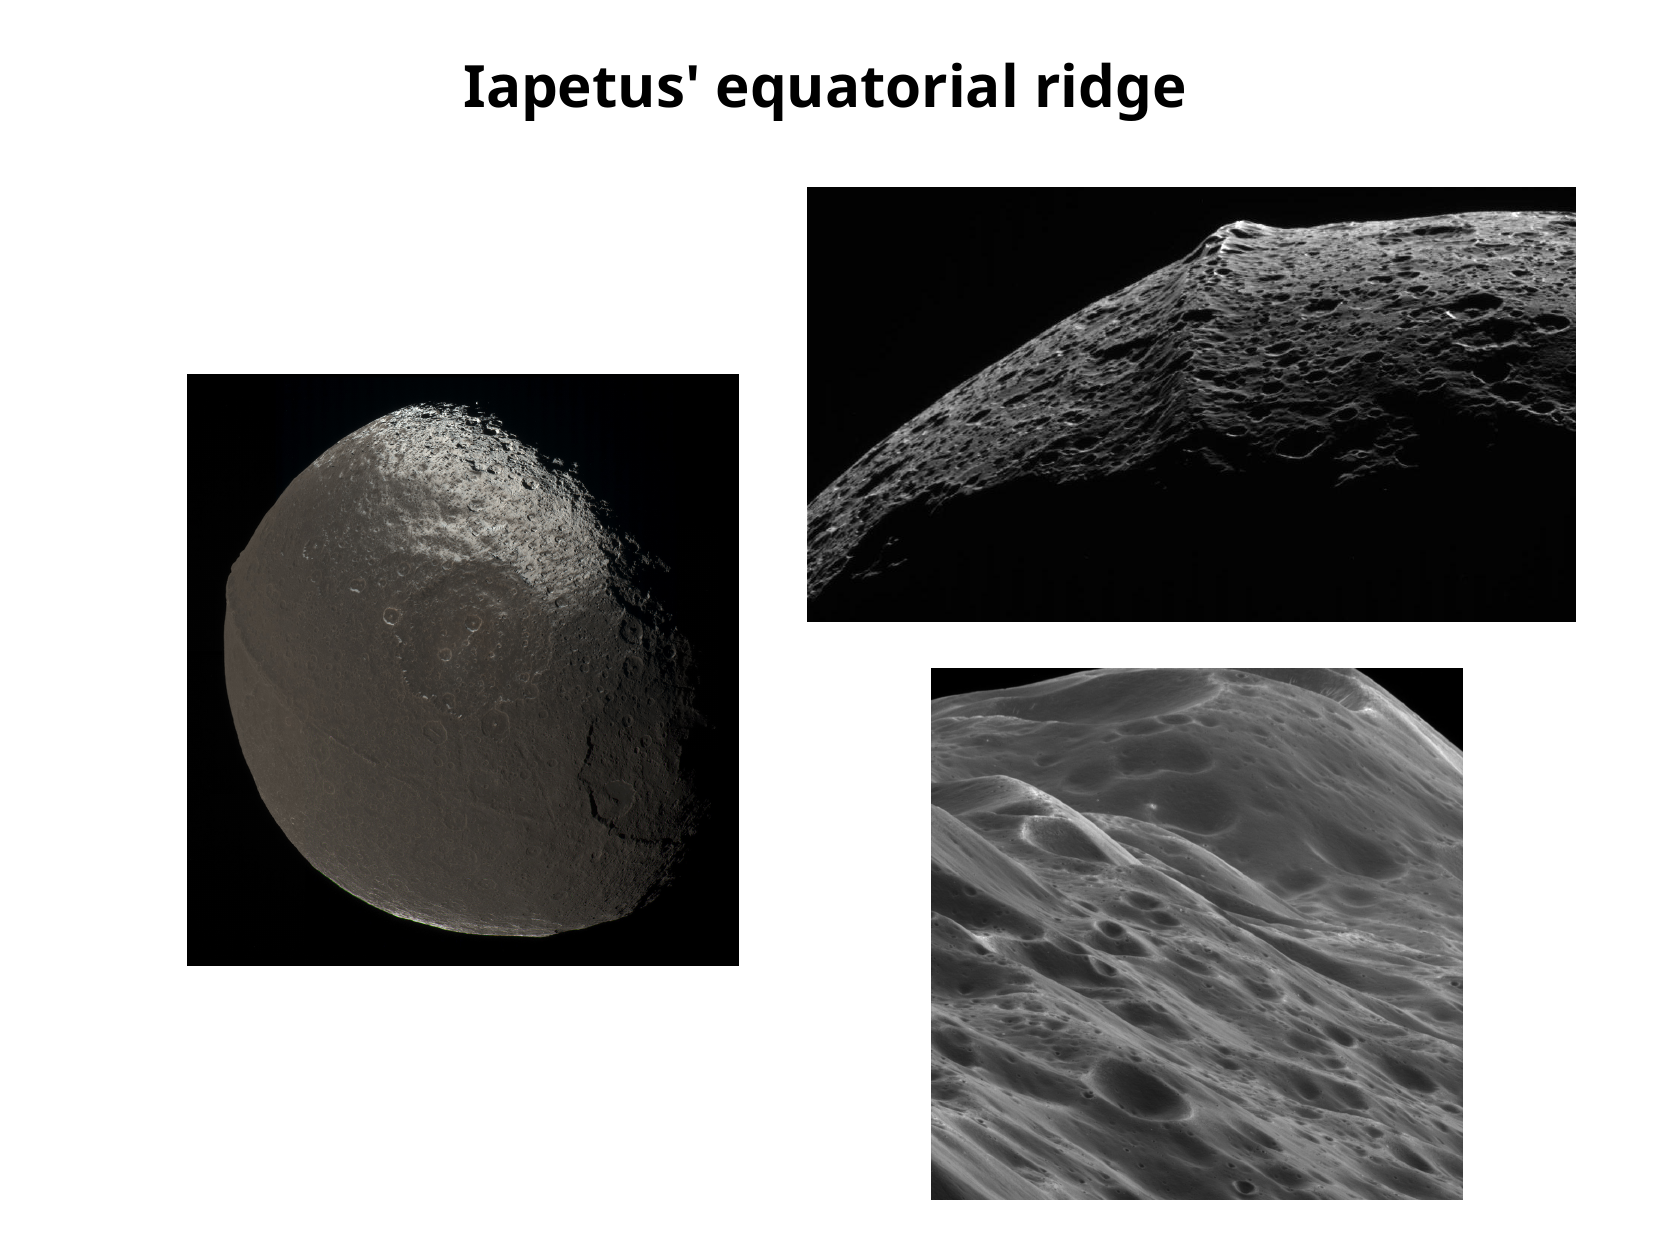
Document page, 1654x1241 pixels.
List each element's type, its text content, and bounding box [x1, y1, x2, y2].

picture [931, 668, 1463, 1201]
text_box Iapetus' equatorial ridge [262, 37, 1388, 134]
picture [807, 187, 1576, 622]
picture [187, 374, 739, 966]
